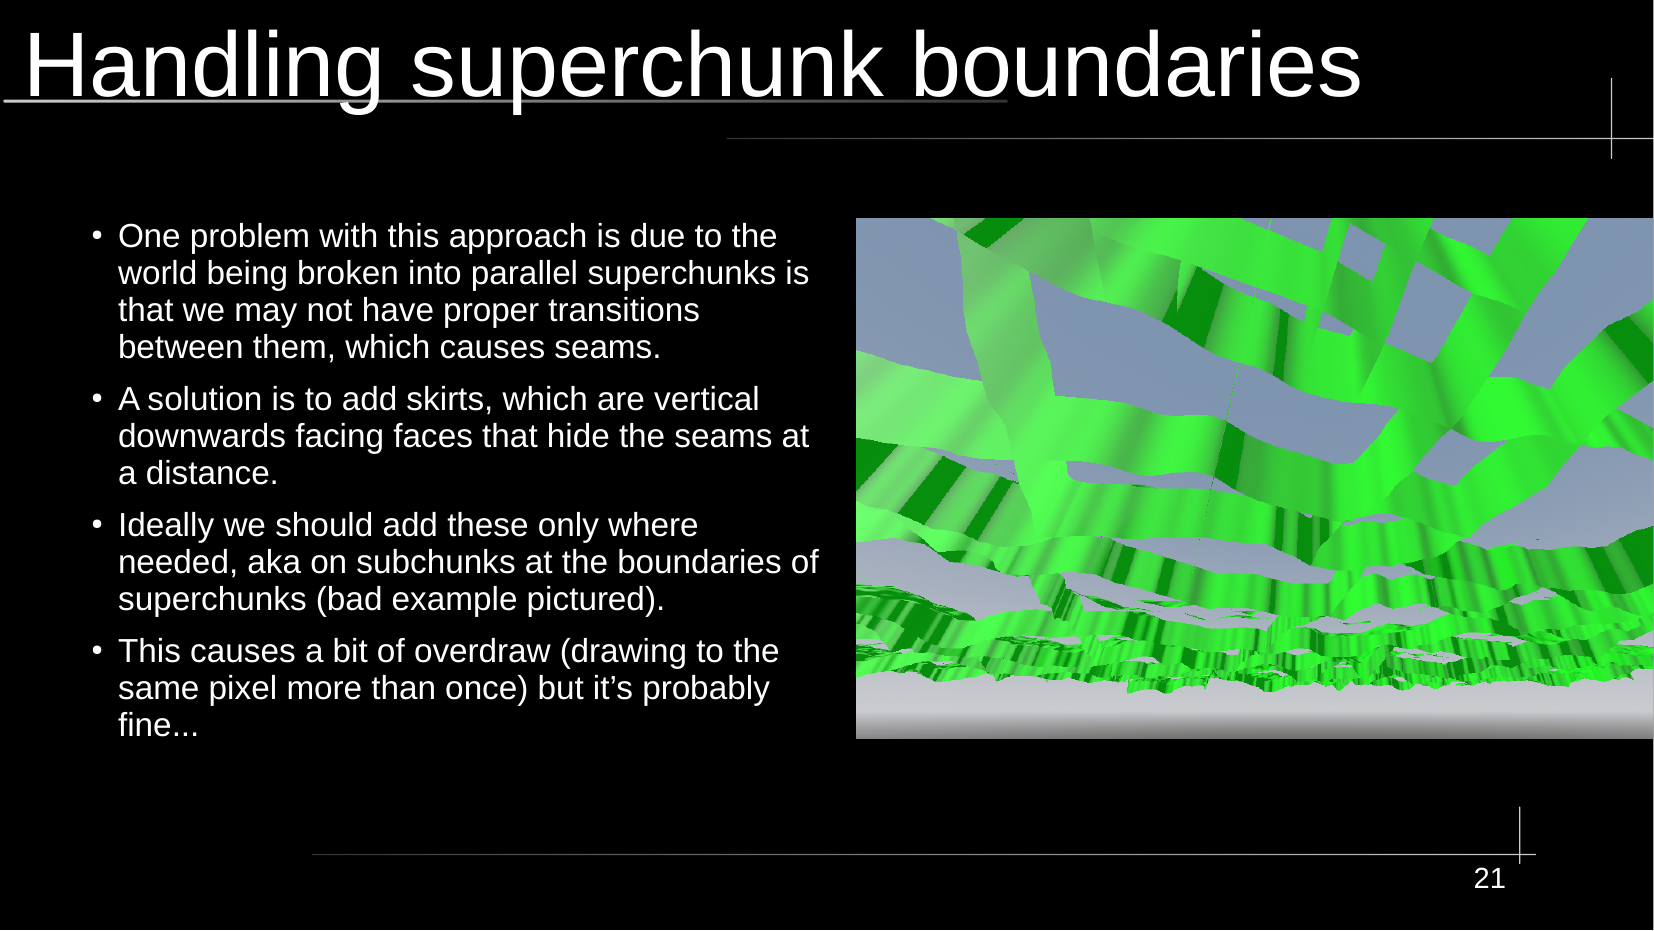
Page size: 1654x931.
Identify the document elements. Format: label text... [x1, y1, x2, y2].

picture [856, 218, 1654, 739]
title Handling superchunk boundaries [23, 11, 1589, 119]
list One problem with this approach is due to the world being broken into parallel superchunks is that we may not have proper transitions between them, which causes seams. A solution is to add skirts, which are vertical downwards facing faces that hide the seams at a distance. Ideally we should add these only where needed, aka on subchunks at the boundaries of superchunks (bad example pictured). This causes a bit of overdraw (drawing to the same pixel more than once) but it’s probably fine... [82, 217, 827, 758]
